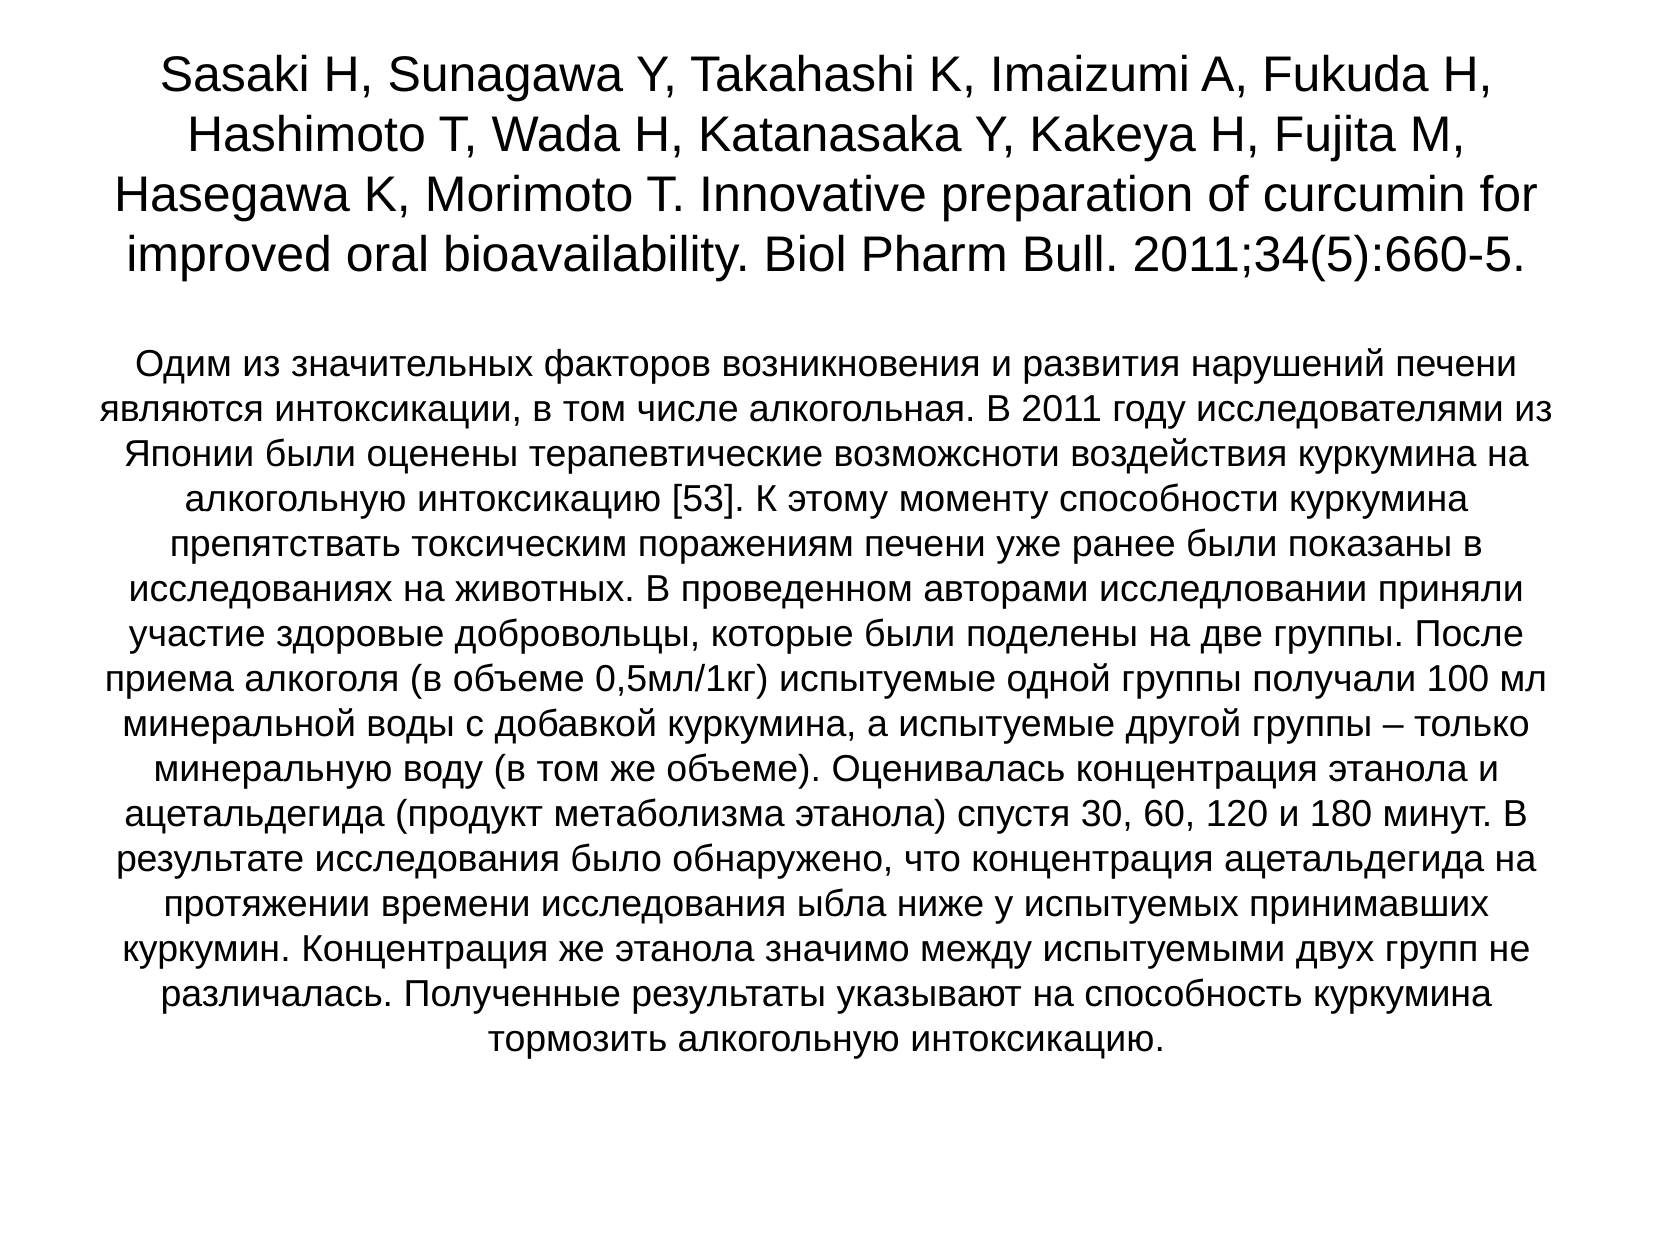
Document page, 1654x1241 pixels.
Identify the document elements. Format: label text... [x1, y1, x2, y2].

subtitle Одим из значительных факторов возникновения и развития нарушений печени являются интоксикации, в том числе алкогольная. В 2011 году исследователями из Японии были оценены терапевтические возможсноти воздействия куркумина на алкогольную интоксикацию [53]. К этому моменту способности куркумина препятствать токсическим поражениям печени уже ранее были показаны в исследованиях на животных. В проведенном авторами исследловании приняли участие здоровые добровольцы, которые были поделены на две группы. После приема алкоголя (в объеме 0,5мл/1кг) испытуемые одной группы получали 100 мл минеральной воды с добавкой куркумина, а испытуемые другой группы – только минеральную воду (в том же объеме). Оценивалась концентрация этанола и ацетальдегида (продукт метаболизма этанола) спустя 30, 60, 120 и 180 минут. В результате исследования было обнаружено, что концентрация ацетальдегида на протяжении времени исследования ыбла ниже у испытуемых принимавших куркумин. Концентрация же этанола значимо между испытуемыми двух групп не различалась. Полученные результаты указывают на способность куркумина тормозить алкогольную интоксикацию. [82, 290, 1571, 1109]
title Sasaki H, Sunagawa Y, Takahashi K, Imaizumi A, Fukuda H, Hashimoto T, Wada H, Katanasaka Y, Kakeya H, Fujita M, Hasegawa K, Morimoto T. Innovative preparation of curcumin for improved oral bioavailability. Biol Pharm Bull. 2011;34(5):660-5. [82, 41, 1571, 265]
